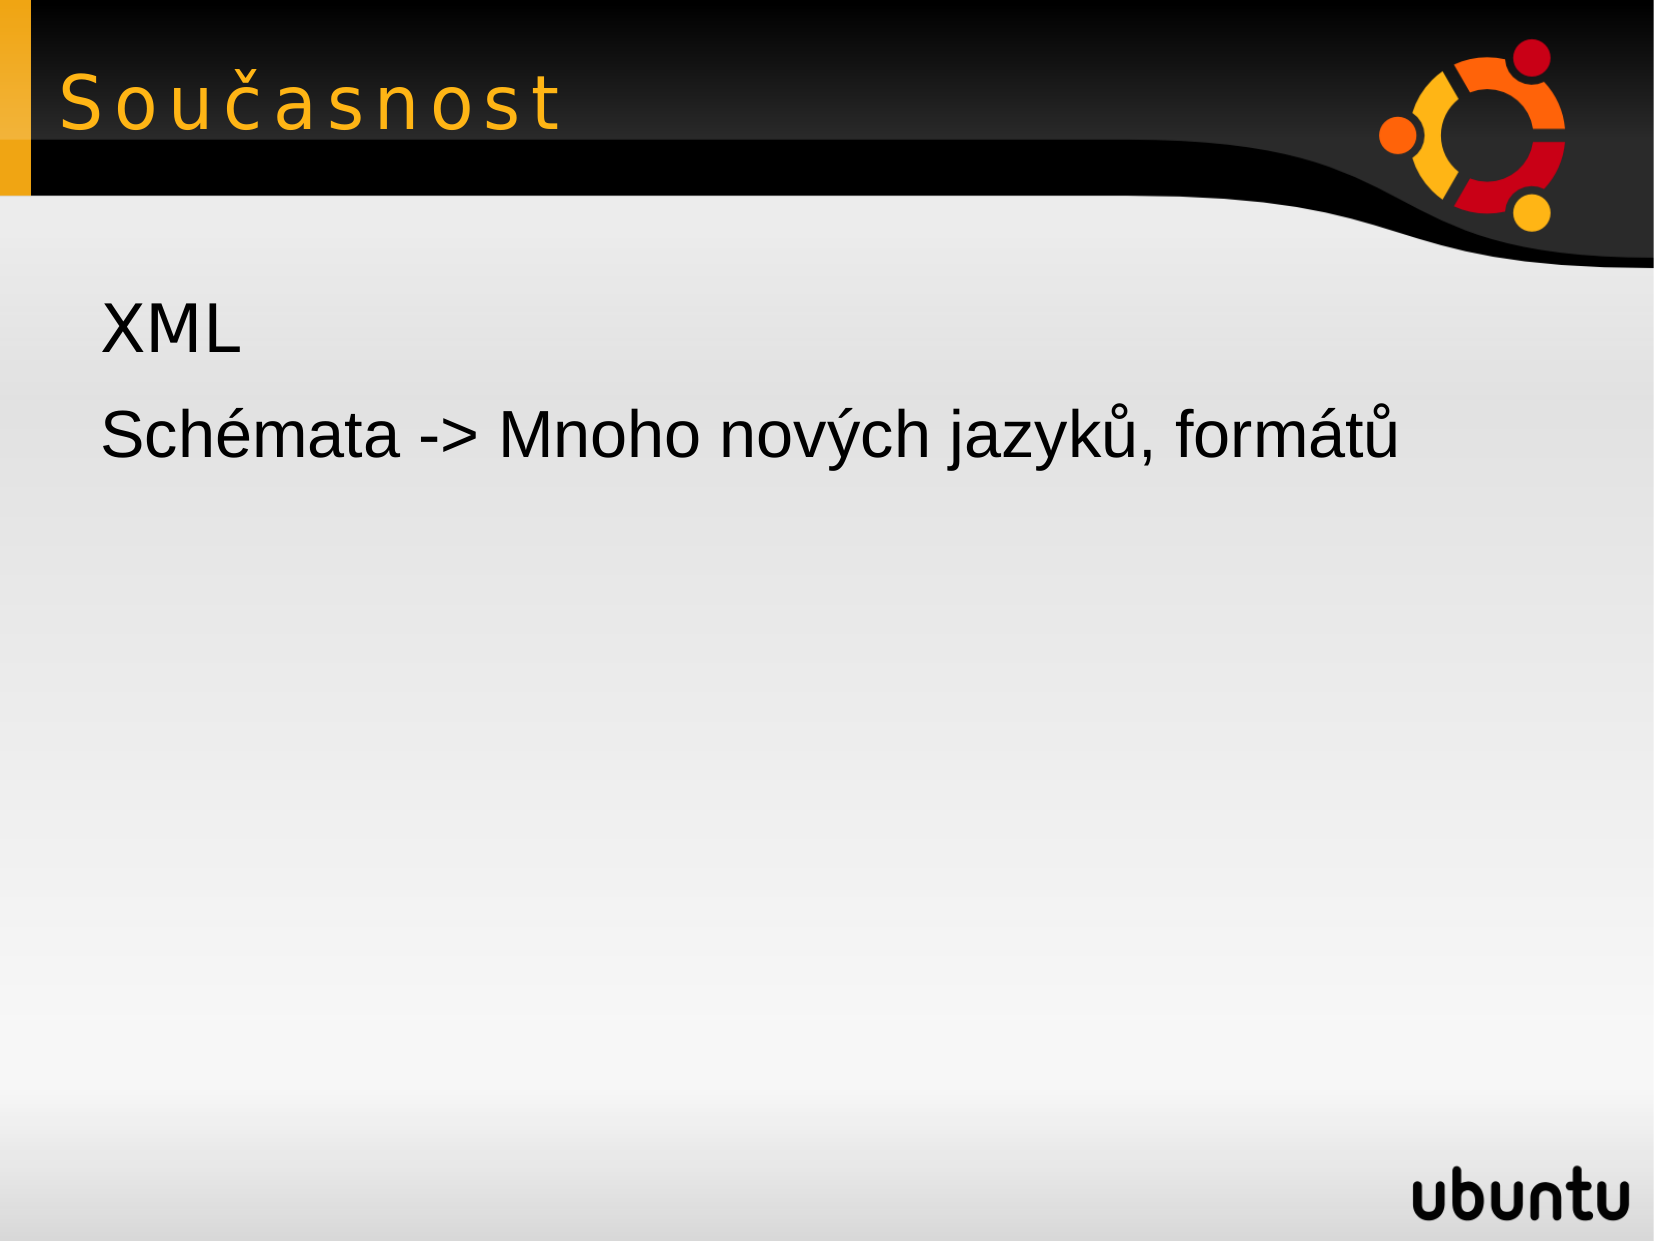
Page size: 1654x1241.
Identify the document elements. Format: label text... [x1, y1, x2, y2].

title Současnost [59, 29, 1270, 178]
picture [0, 0, 1654, 1241]
list XML Schémata -> Mnoho nových jazyků, formátů [82, 290, 1571, 1109]
